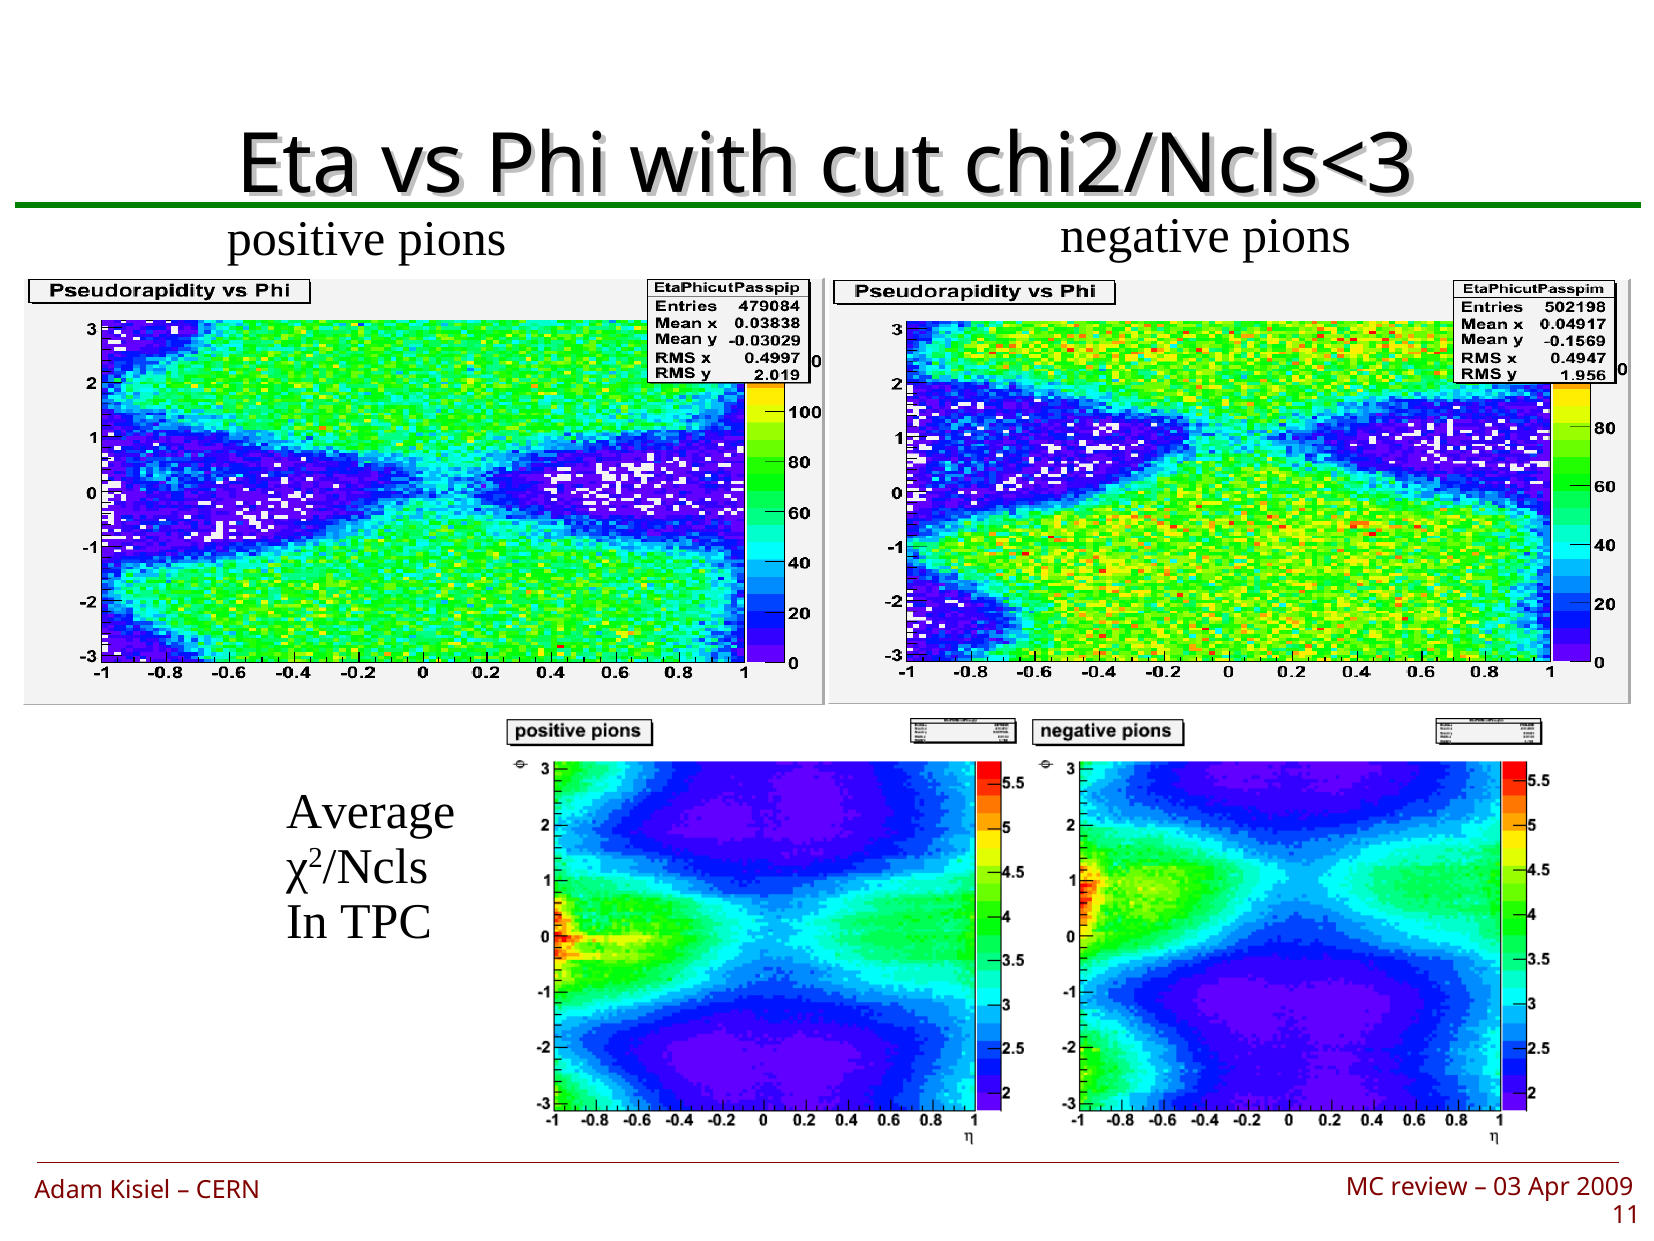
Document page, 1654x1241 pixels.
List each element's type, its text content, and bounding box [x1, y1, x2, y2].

text_box positive pions [226, 210, 507, 267]
title Eta vs Phi with cut chi2/Ncls<3 [119, 56, 1532, 264]
text_box Average χ2/Ncls In TPC [286, 783, 469, 950]
picture [827, 278, 1631, 704]
picture [502, 718, 1553, 1155]
picture [22, 277, 825, 705]
text_box negative pions [1060, 207, 1352, 263]
